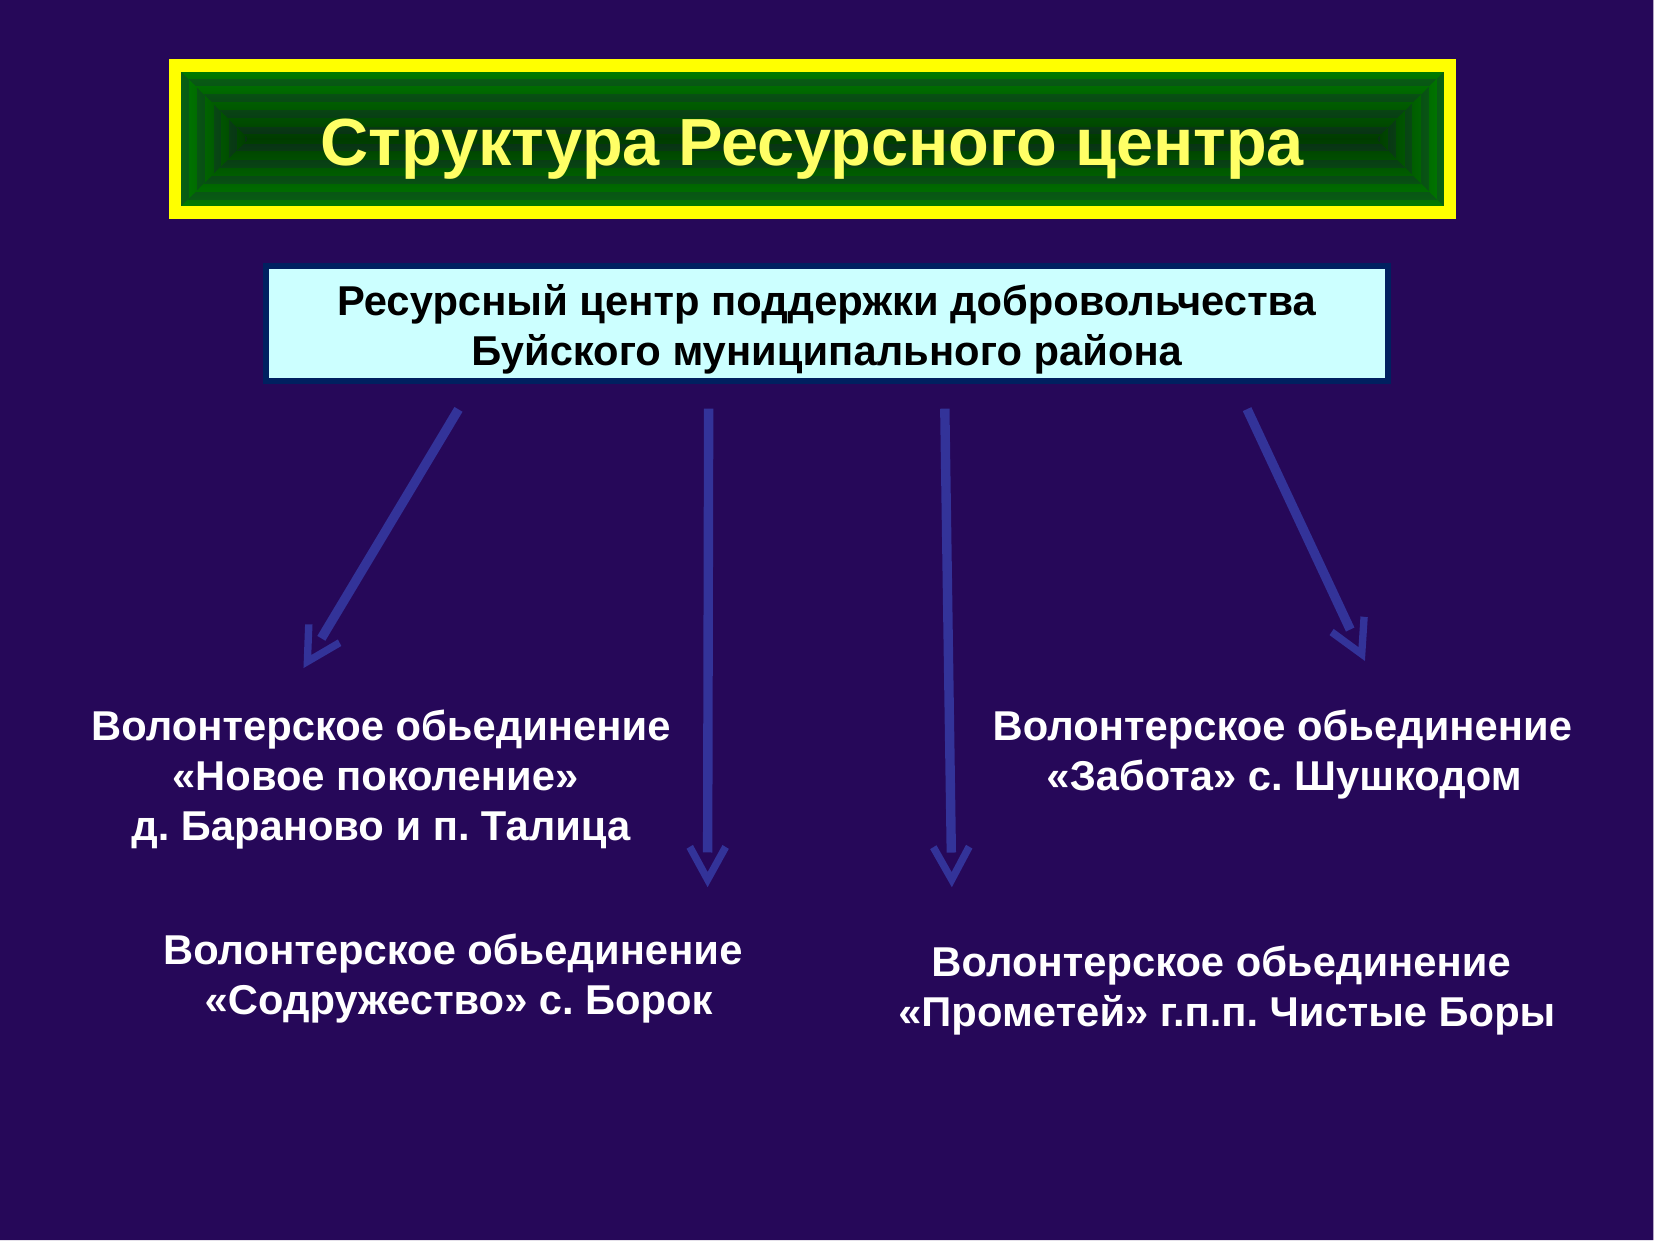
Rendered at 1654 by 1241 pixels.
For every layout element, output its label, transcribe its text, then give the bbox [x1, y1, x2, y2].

text_box Волонтерское обьединение «Прометей» г.п.п. Чистые Боры [848, 927, 1595, 1057]
text_box Волонтерское обьединение «Новое поколение» д. Бараново и п. Талица [64, 690, 698, 857]
text_box Волонтерское обьединение «Забота» с. Шушкодом [969, 690, 1599, 807]
text_box Структура Ресурсного центра [174, 65, 1451, 213]
text_box Волонтерское обьединение «Содружество» с. Борок [148, 915, 758, 1031]
text_box [0, 0, 1654, 1241]
text_box Ресурсный центр поддержки добровольчества Буйского муниципального района [265, 265, 1388, 382]
